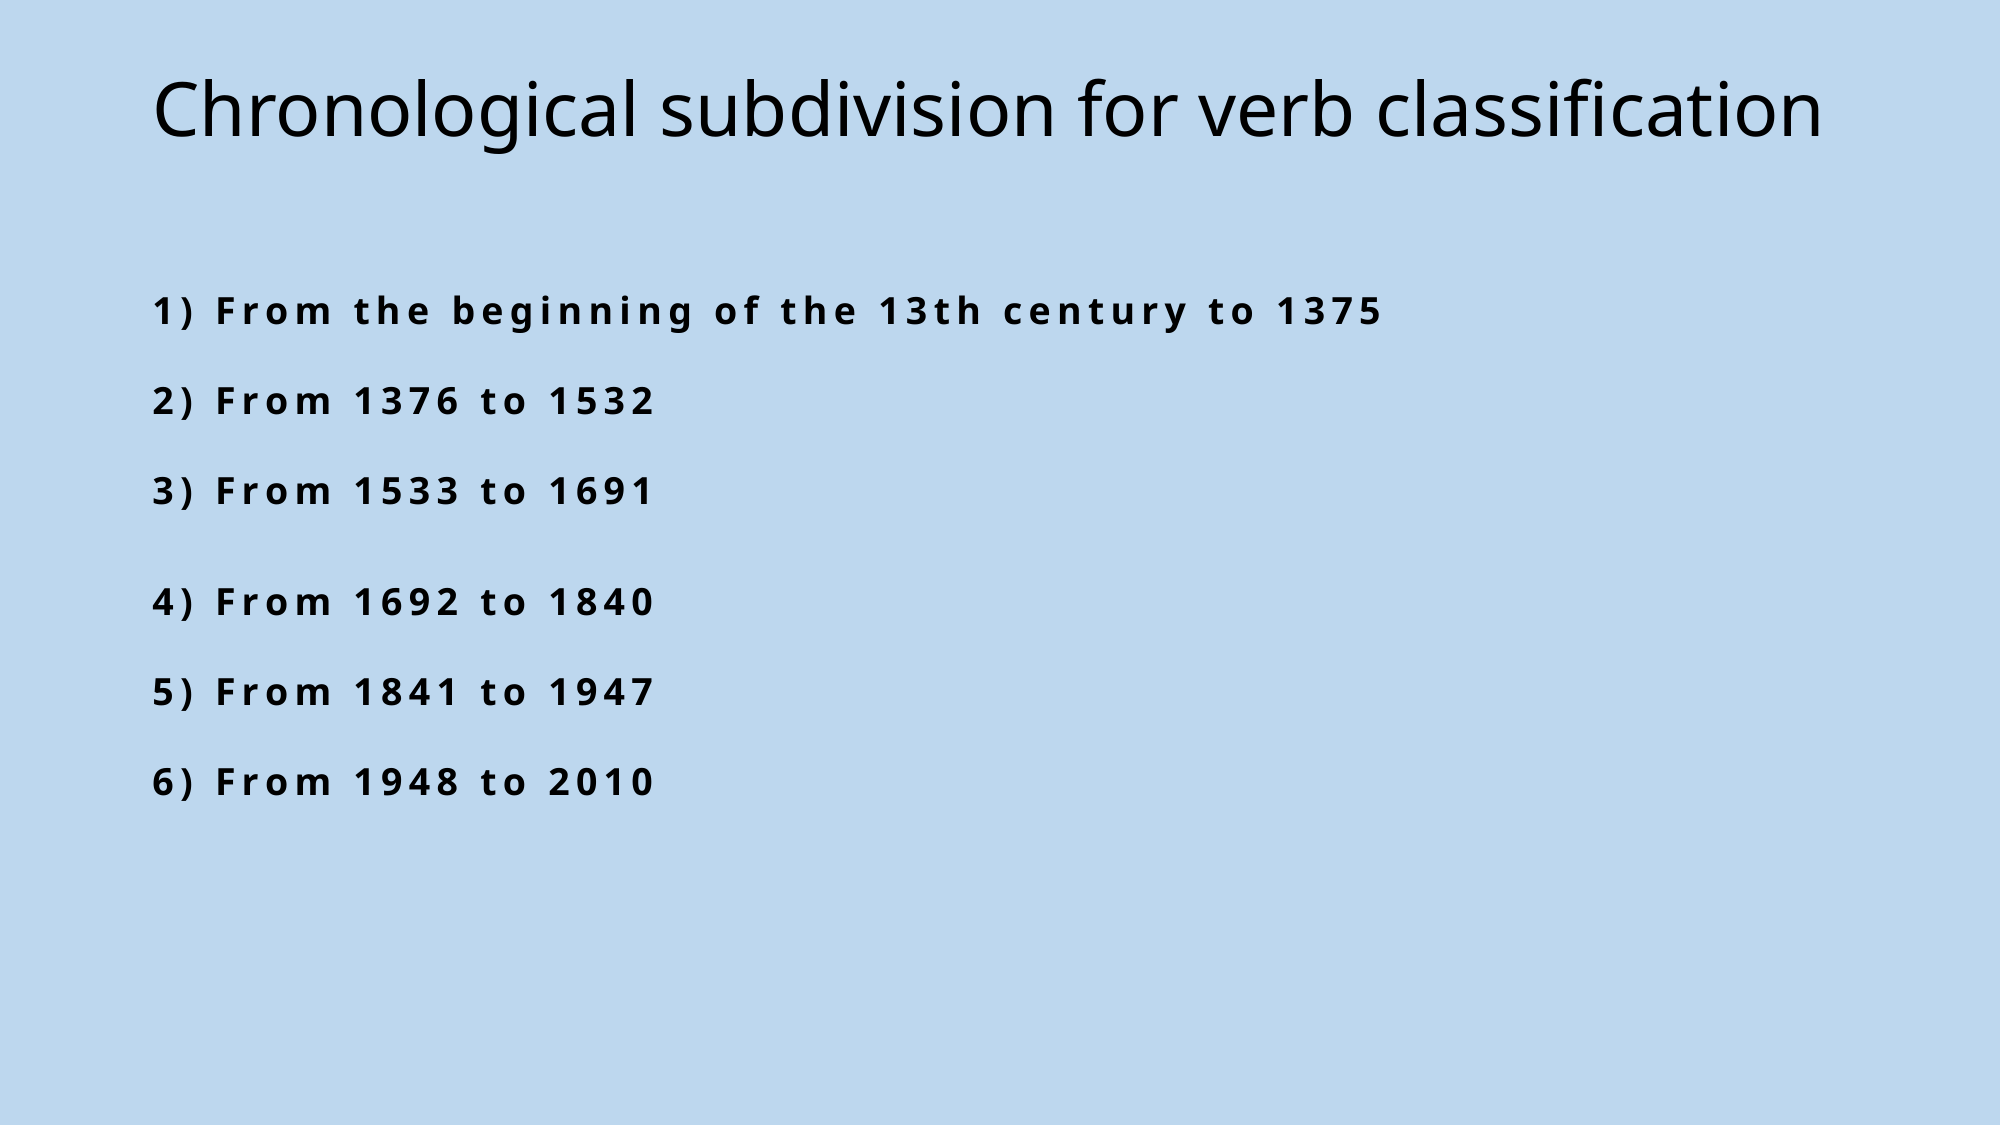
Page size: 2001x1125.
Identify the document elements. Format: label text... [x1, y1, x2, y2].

text_box Chronological subdivision for verb classification [137, 54, 1863, 272]
text_box 1) From the beginning of the 13th century to 1375 2) From 1376 to 1532 3) From 1533 to 1691 4) From 1692 to 1840 5) From 1841 to 1947 6) From 1948 to 2010 [137, 234, 1844, 883]
